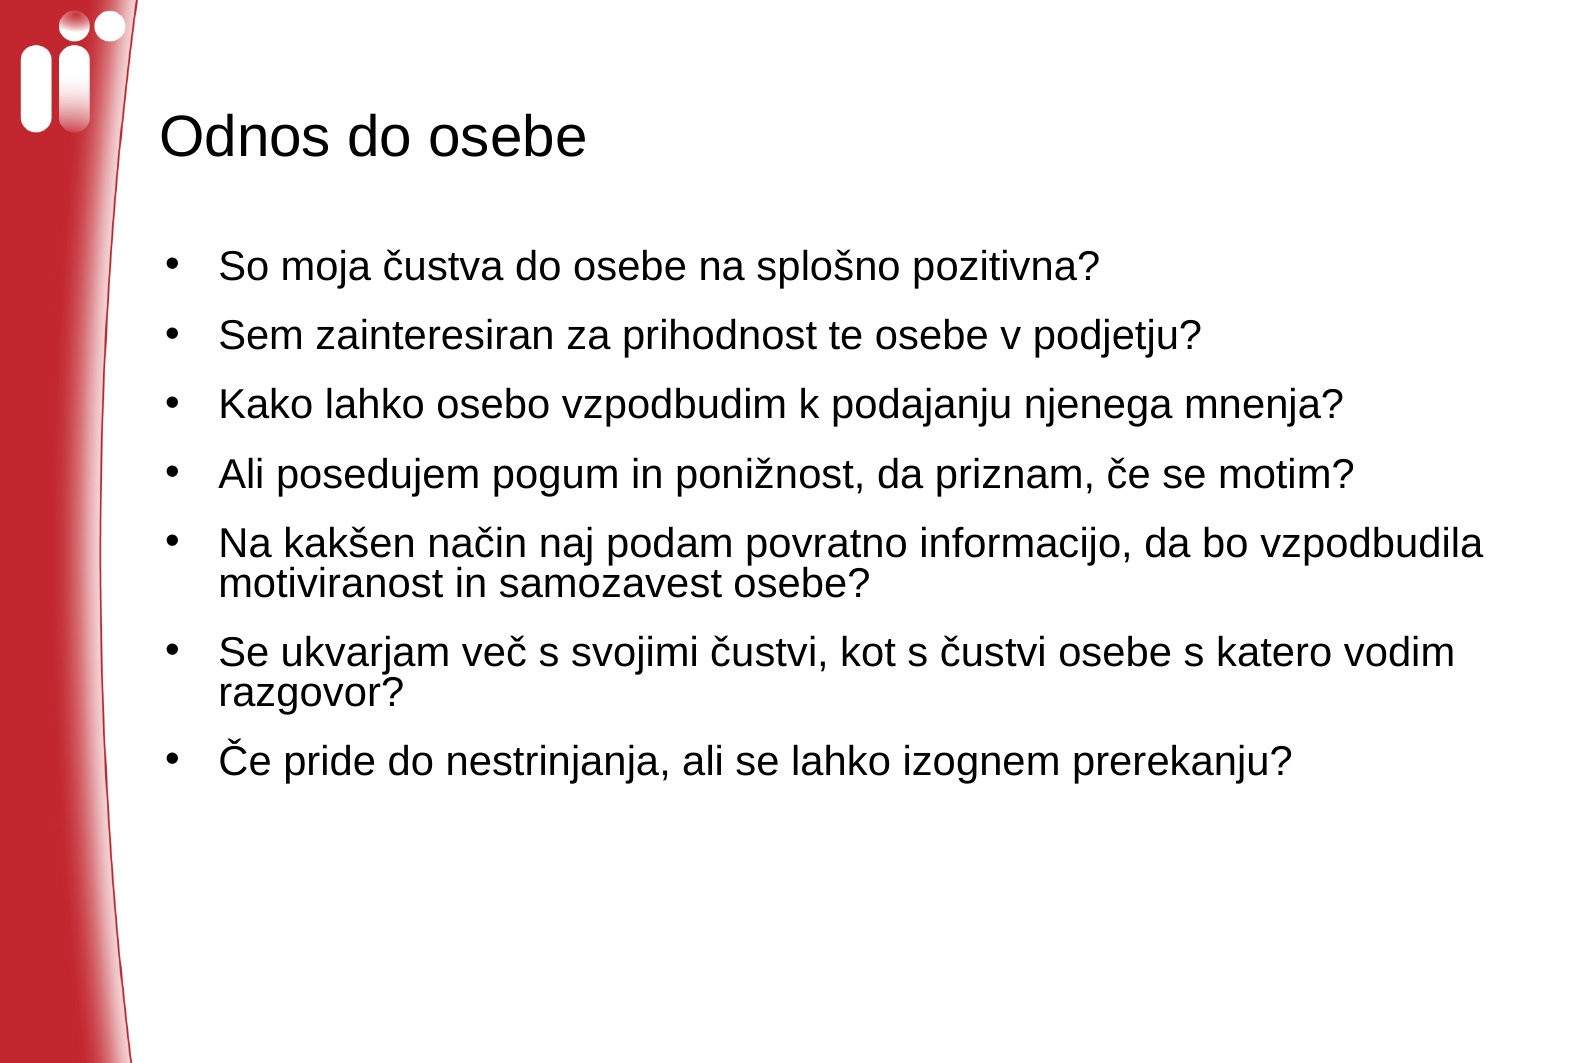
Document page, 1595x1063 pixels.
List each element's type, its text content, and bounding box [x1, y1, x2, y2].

list So moja čustva do osebe na splošno pozitivna? Sem zainteresiran za prihodnost te osebe v podjetju? Kako lahko osebo vzpodbudim k podajanju njenega mnenja? Ali posedujem pogum in ponižnost, da priznam, če se motim? Na kakšen način naj podam povratno informacijo, da bo vzpodbudila motiviranost in samozavest osebe? Se ukvarjam več s svojimi čustvi, kot s čustvi osebe s katero vodim razgovor? Če pride do nestrinjanja, ali se lahko izognem prerekanju? [147, 248, 1515, 1063]
picture [0, 0, 1414, 1063]
title Odnos do osebe [159, 22, 1515, 248]
